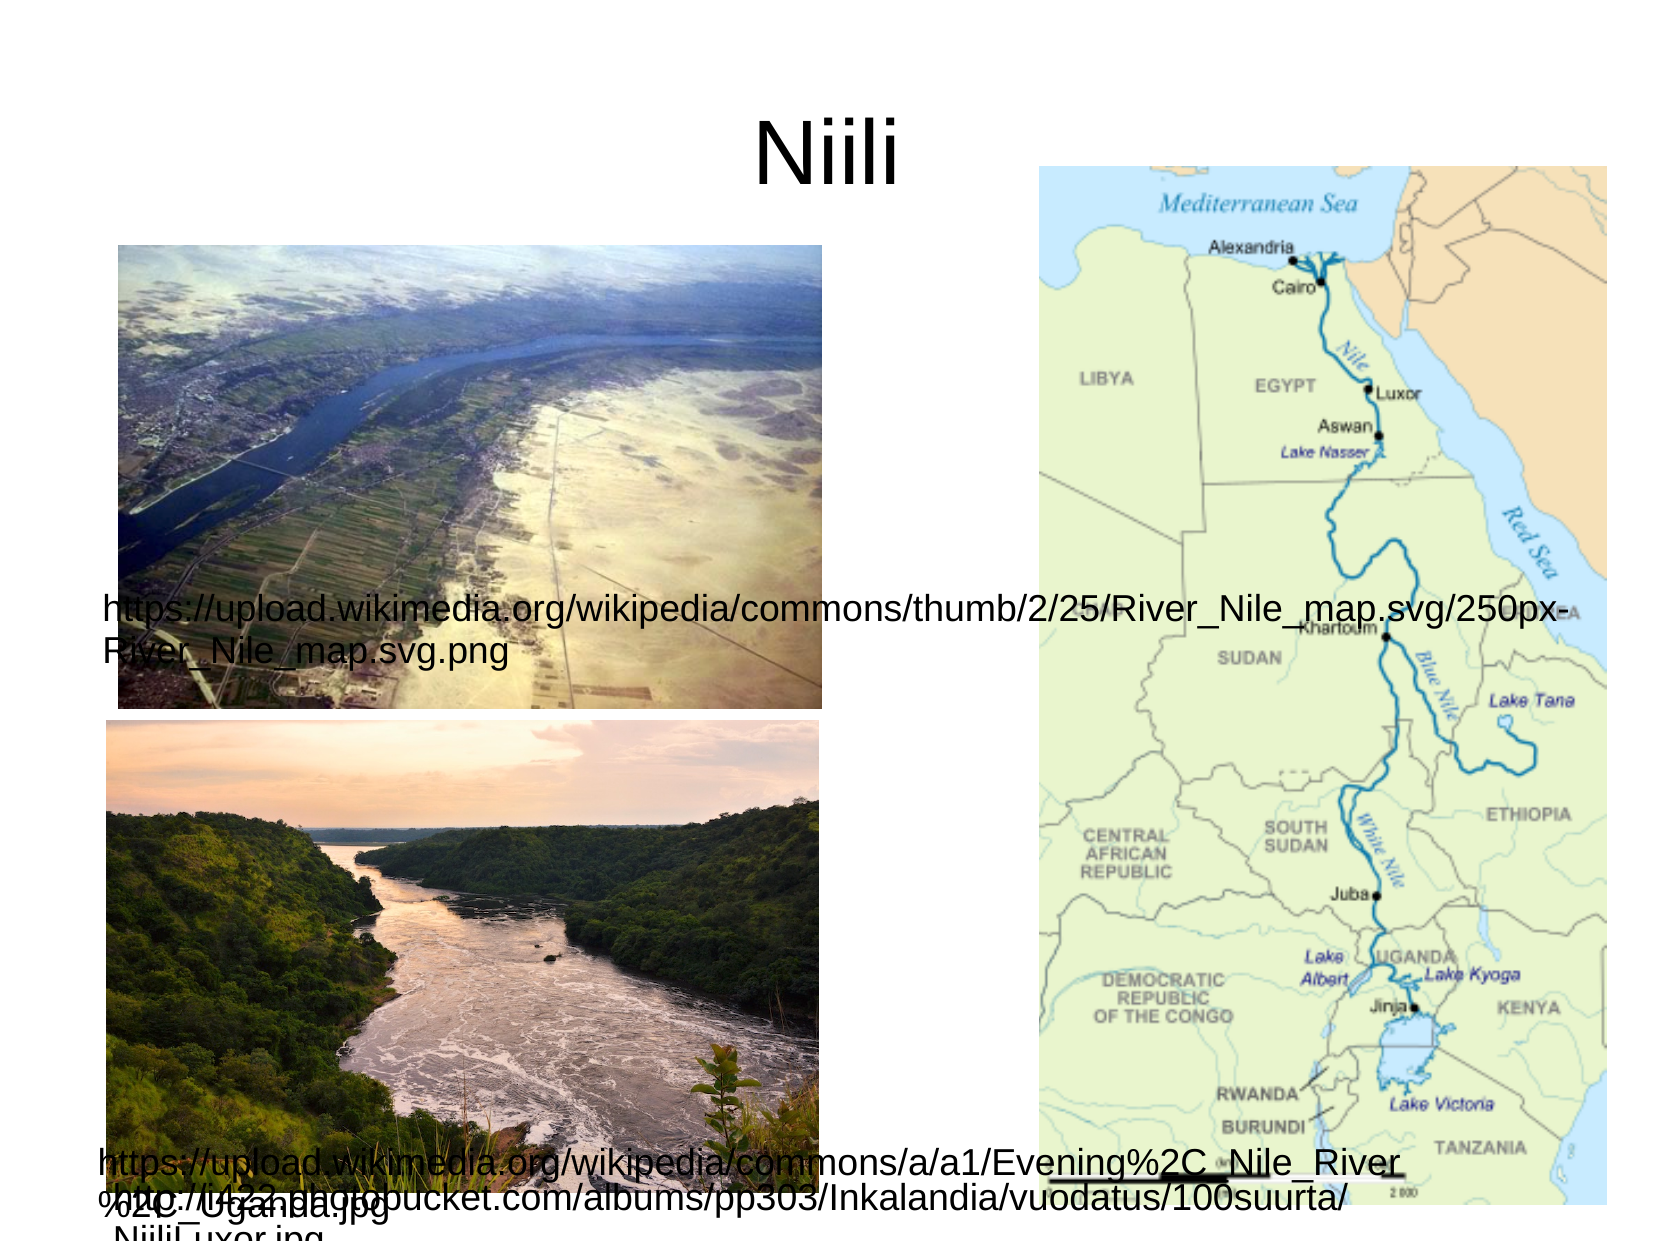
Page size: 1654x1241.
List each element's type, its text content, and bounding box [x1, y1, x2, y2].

picture [211, 1233, 221, 1241]
picture [219, 1233, 227, 1240]
picture [136, 1233, 142, 1241]
picture [238, 1234, 249, 1241]
picture [0, 0, 1654, 1241]
picture [308, 1234, 318, 1241]
picture [179, 1233, 195, 1241]
picture [280, 1233, 286, 1241]
picture [249, 1233, 256, 1241]
picture [124, 1233, 133, 1241]
picture [199, 1233, 208, 1241]
picture [300, 1233, 307, 1241]
picture [154, 1233, 159, 1241]
picture [259, 1233, 277, 1241]
picture [226, 1233, 238, 1241]
title Niili [82, 49, 1571, 257]
text_box https://upload.wikimedia.org/wikipedia/commons/thumb/2/25/River_Nile_map.svg/250px-River_Nile_map.svg.png [87, 580, 1586, 680]
picture [118, 1233, 125, 1241]
picture [289, 1234, 299, 1241]
picture [162, 1233, 167, 1241]
text_box https://upload.wikimedia.org/wikipedia/commons/a/a1/Evening%2C_Nile_River%2C_Uganda.jpg [82, 1133, 1650, 1233]
picture [145, 1233, 151, 1241]
picture [170, 1233, 175, 1241]
